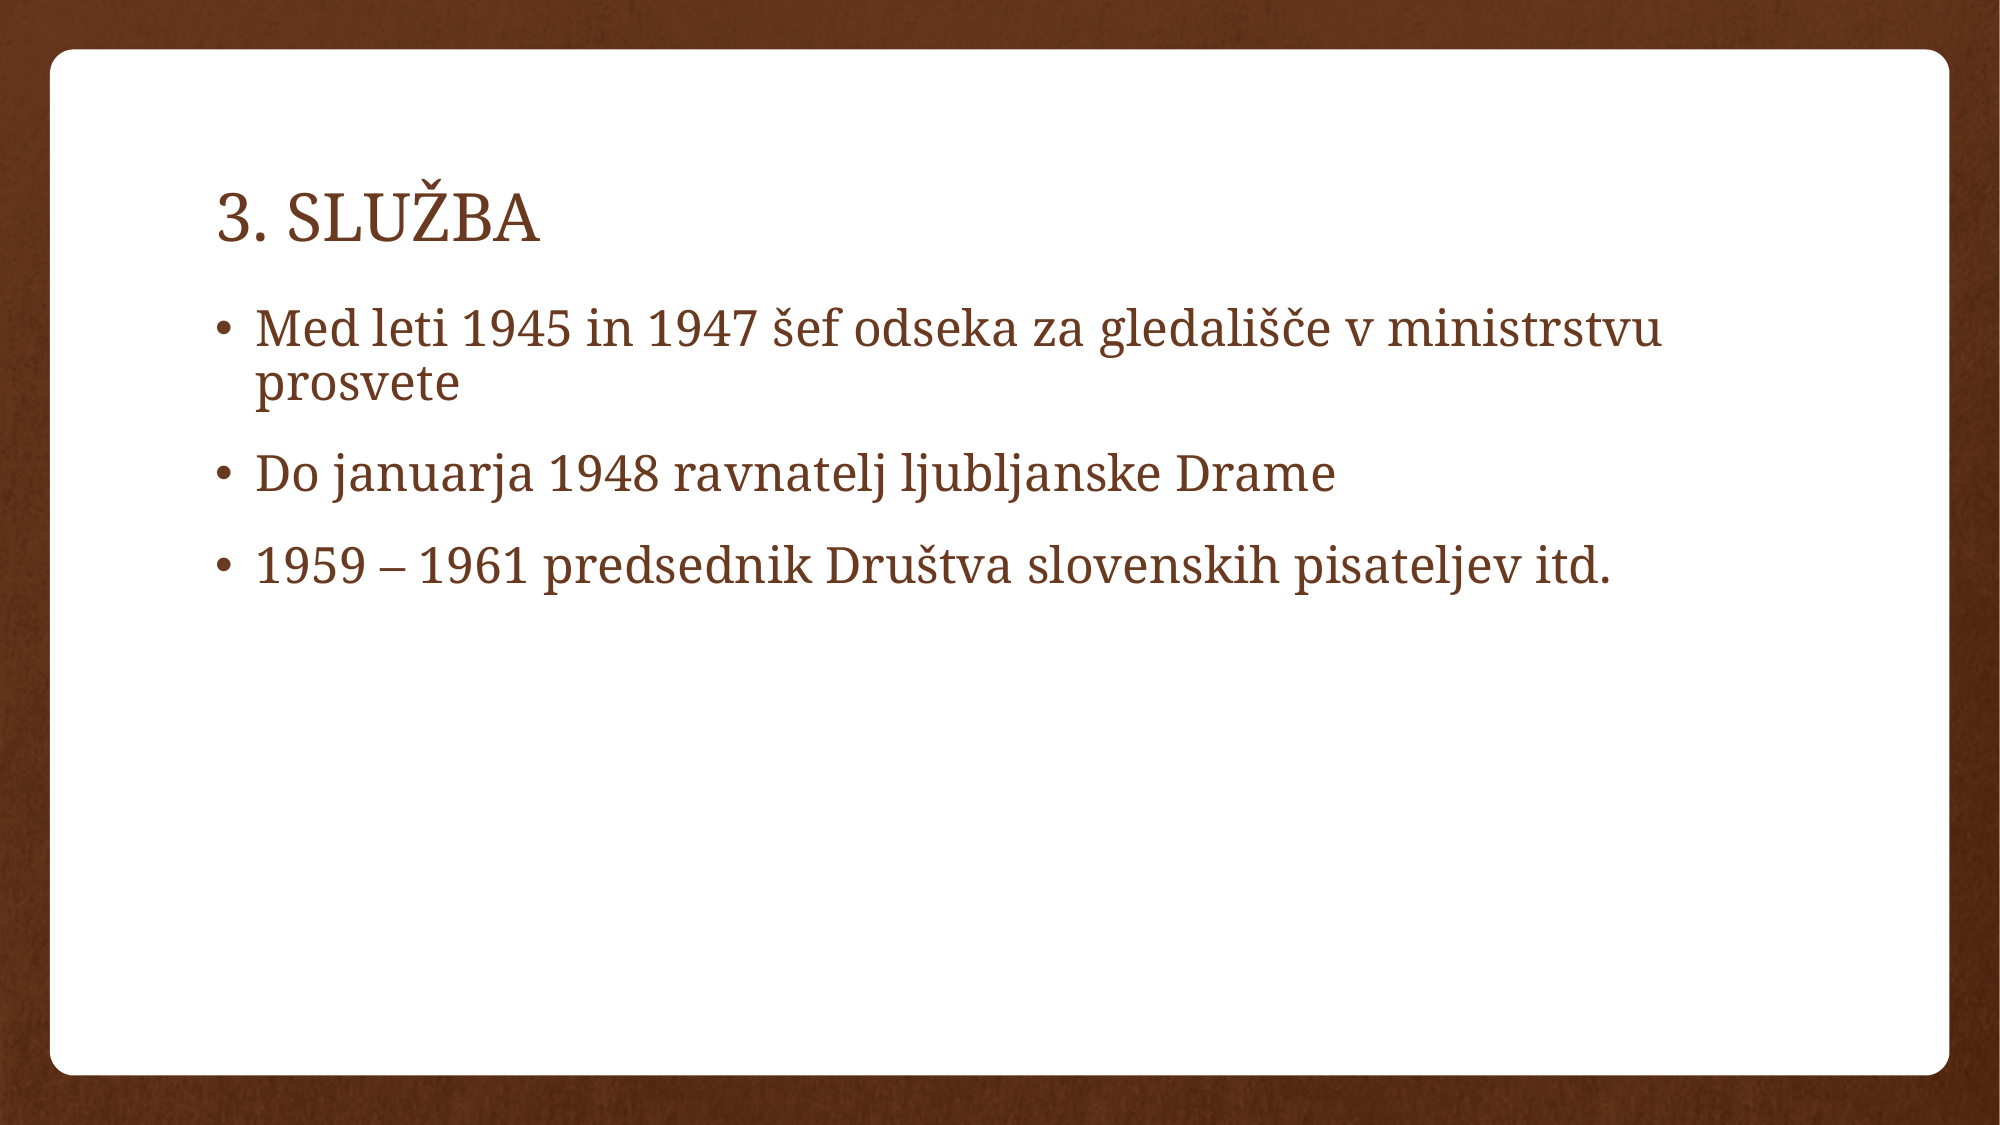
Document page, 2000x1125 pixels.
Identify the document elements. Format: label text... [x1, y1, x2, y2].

title 3. SLUŽBA [199, 70, 1800, 263]
list Med leti 1945 in 1947 šef odseka za gledališče v ministrstvu prosvete Do januarja 1948 ravnatelj ljubljanske Drame 1959 – 1961 predsednik Društva slovenskih pisateljev itd. [199, 295, 1800, 996]
picture [0, 0, 2000, 1125]
